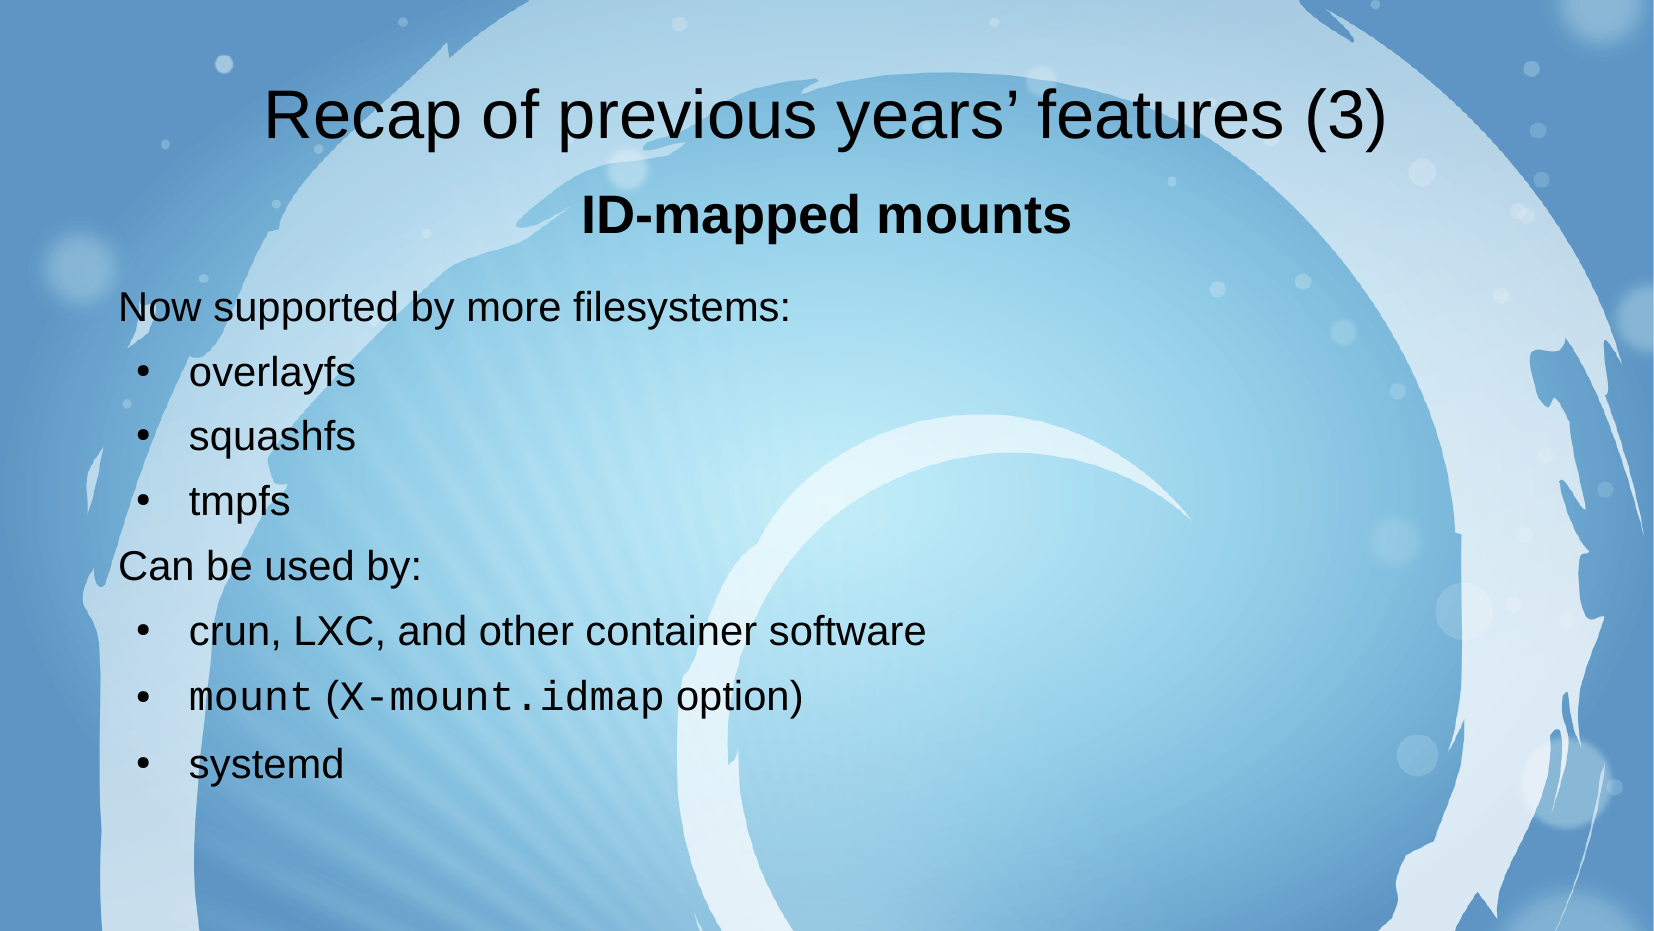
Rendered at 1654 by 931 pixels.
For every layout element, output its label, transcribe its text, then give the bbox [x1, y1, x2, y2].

picture [0, 0, 1654, 931]
title Recap of previous years’ features (3) [118, 37, 1536, 193]
text_box ID-mapped mounts [566, 177, 1089, 253]
list Now supported by more filesystems: overlayfs squashfs tmpfs Can be used by: crun, LXC, and other container software mount (X-mount.idmap option) systemd [118, 283, 1536, 832]
